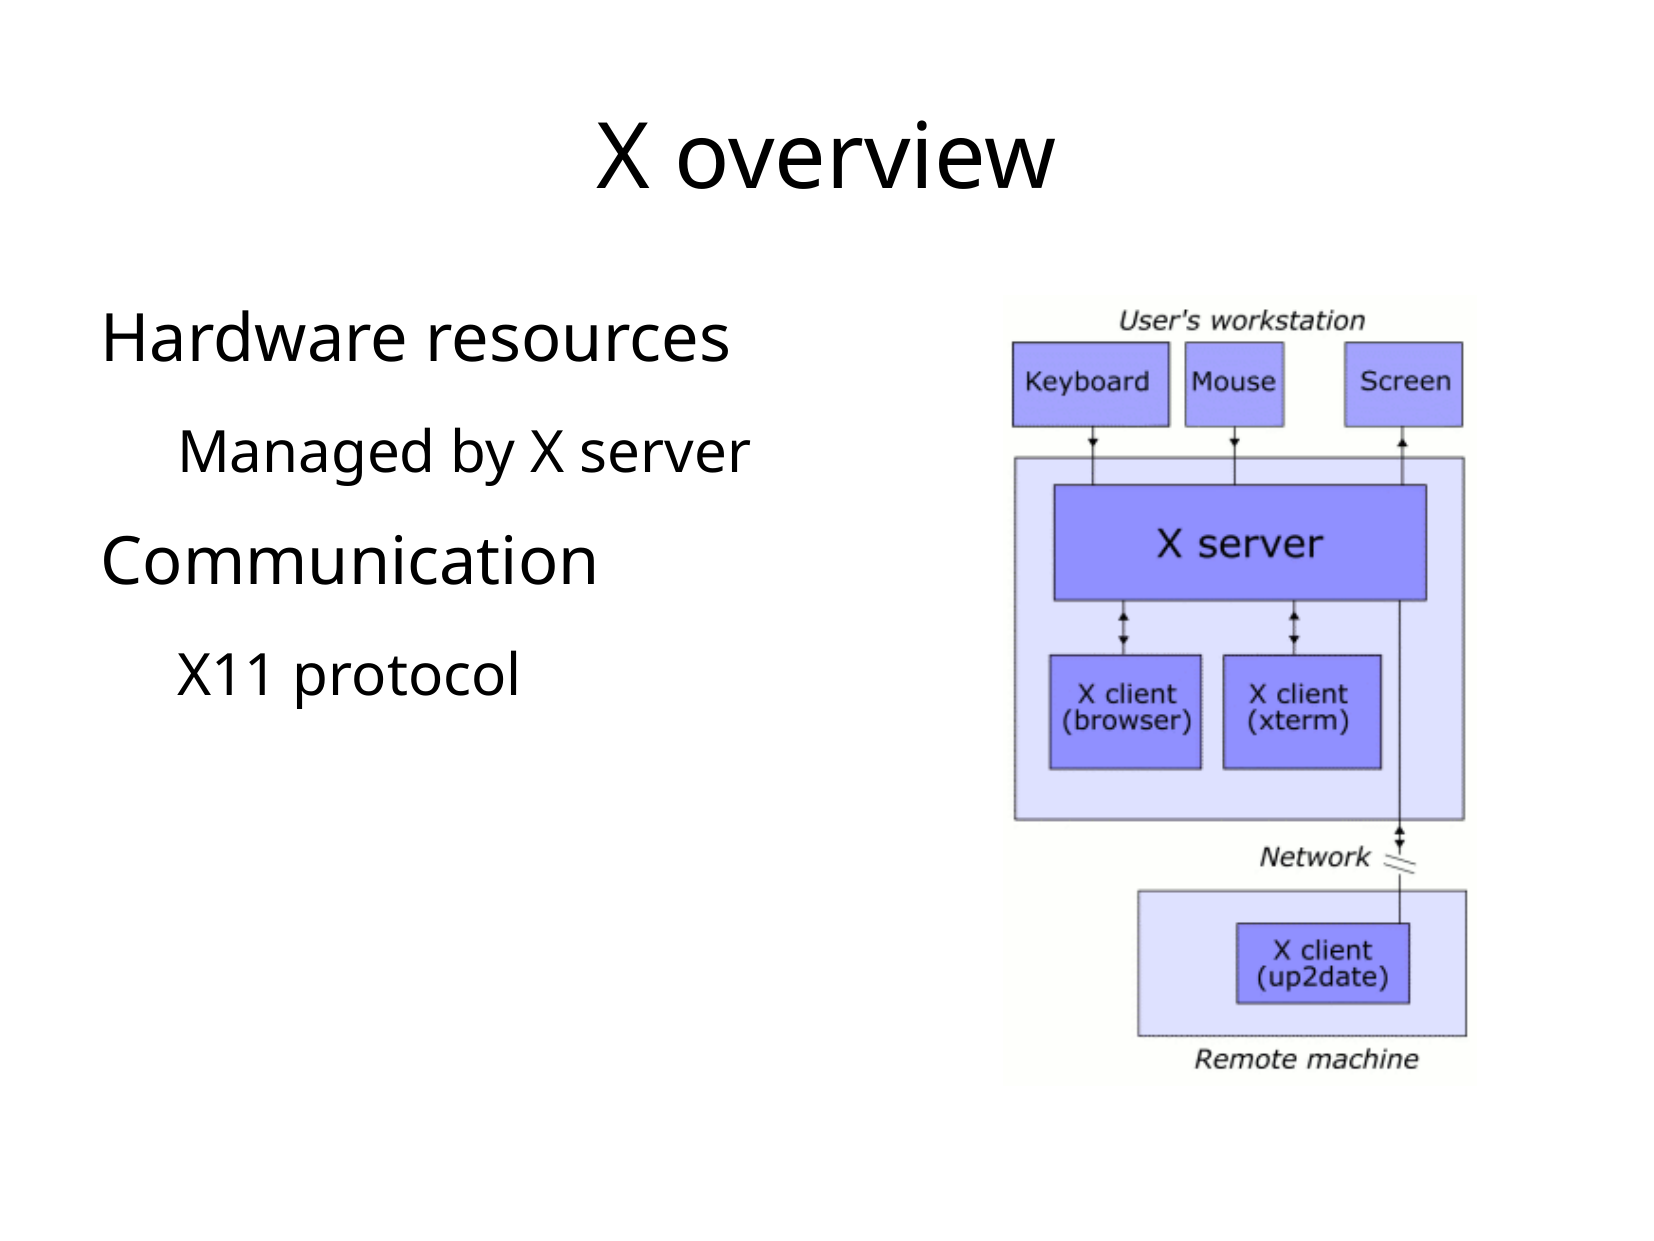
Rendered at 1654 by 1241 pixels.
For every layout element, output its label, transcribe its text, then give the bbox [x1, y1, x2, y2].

title X overview [82, 56, 1571, 250]
text_box [1181, 708, 1329, 783]
picture [1003, 295, 1477, 1086]
list Hardware resources Managed by X server Communication X11 protocol [82, 290, 1571, 1094]
